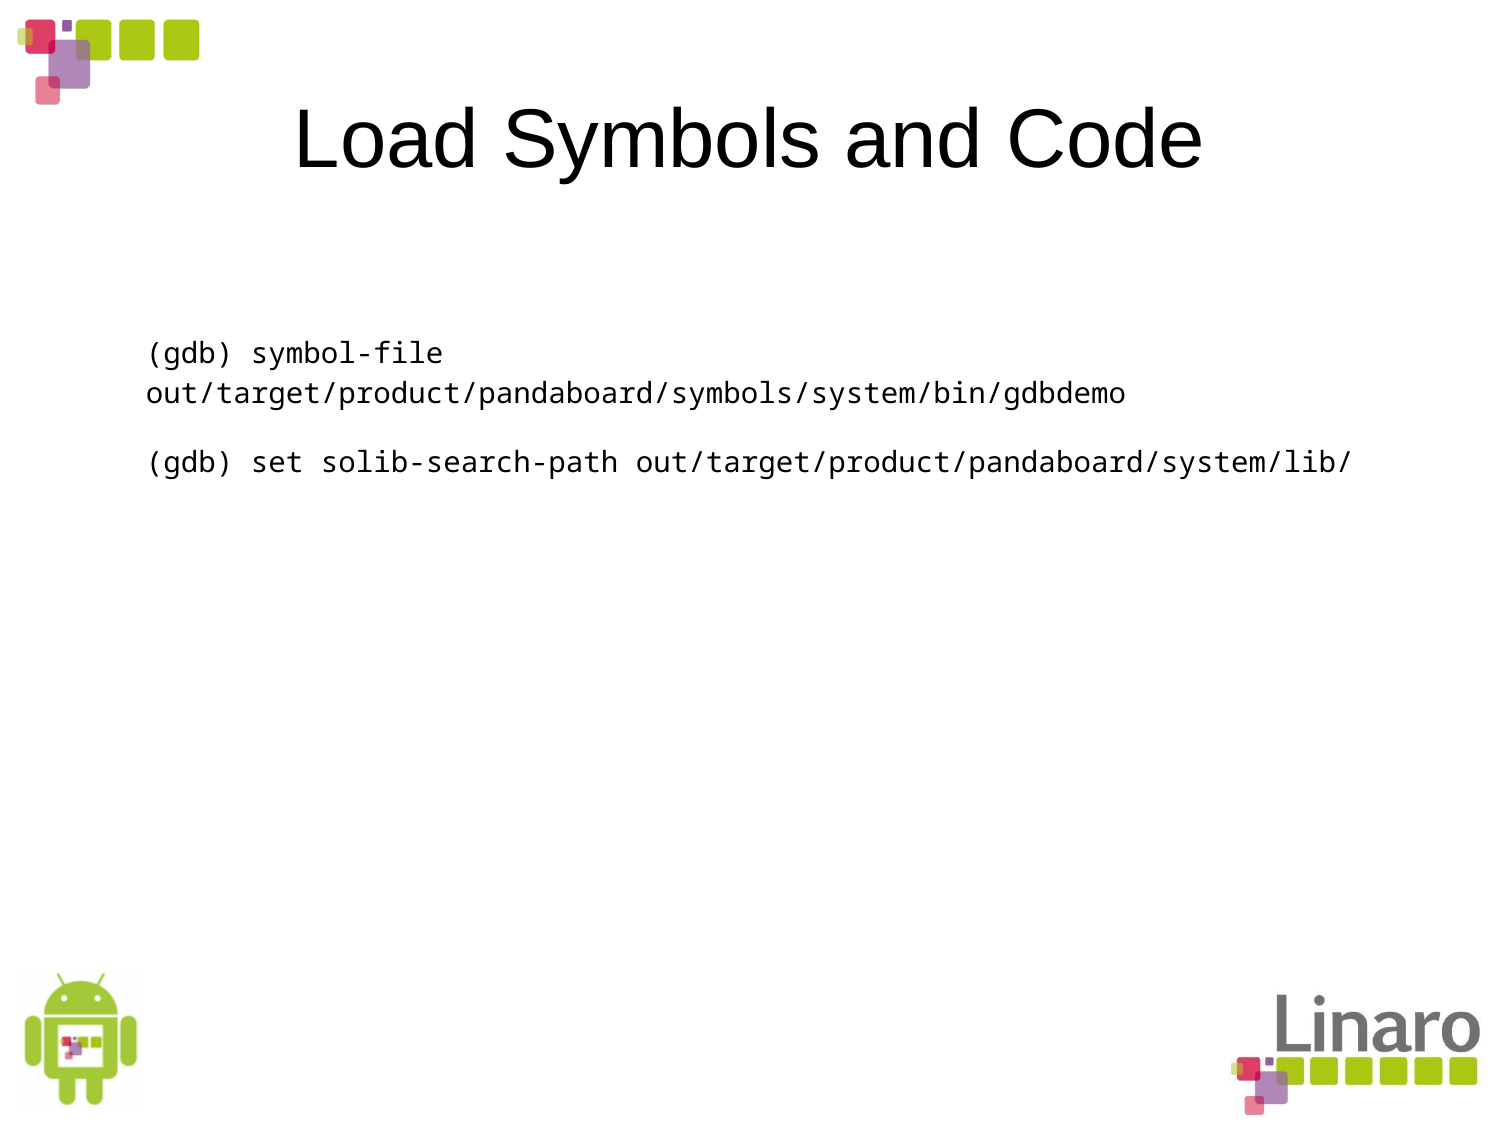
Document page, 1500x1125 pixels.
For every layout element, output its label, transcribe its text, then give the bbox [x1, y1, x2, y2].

title Load Symbols and Code [74, 44, 1425, 233]
picture [16, 12, 205, 121]
list (gdb) symbol-file out/target/product/pandaboard/symbols/system/bin/gdbdemo (gdb) set solib-search-path out/target/product/pandaboard/system/lib/ [74, 263, 1425, 916]
picture [1219, 986, 1491, 1123]
picture [18, 971, 142, 1109]
